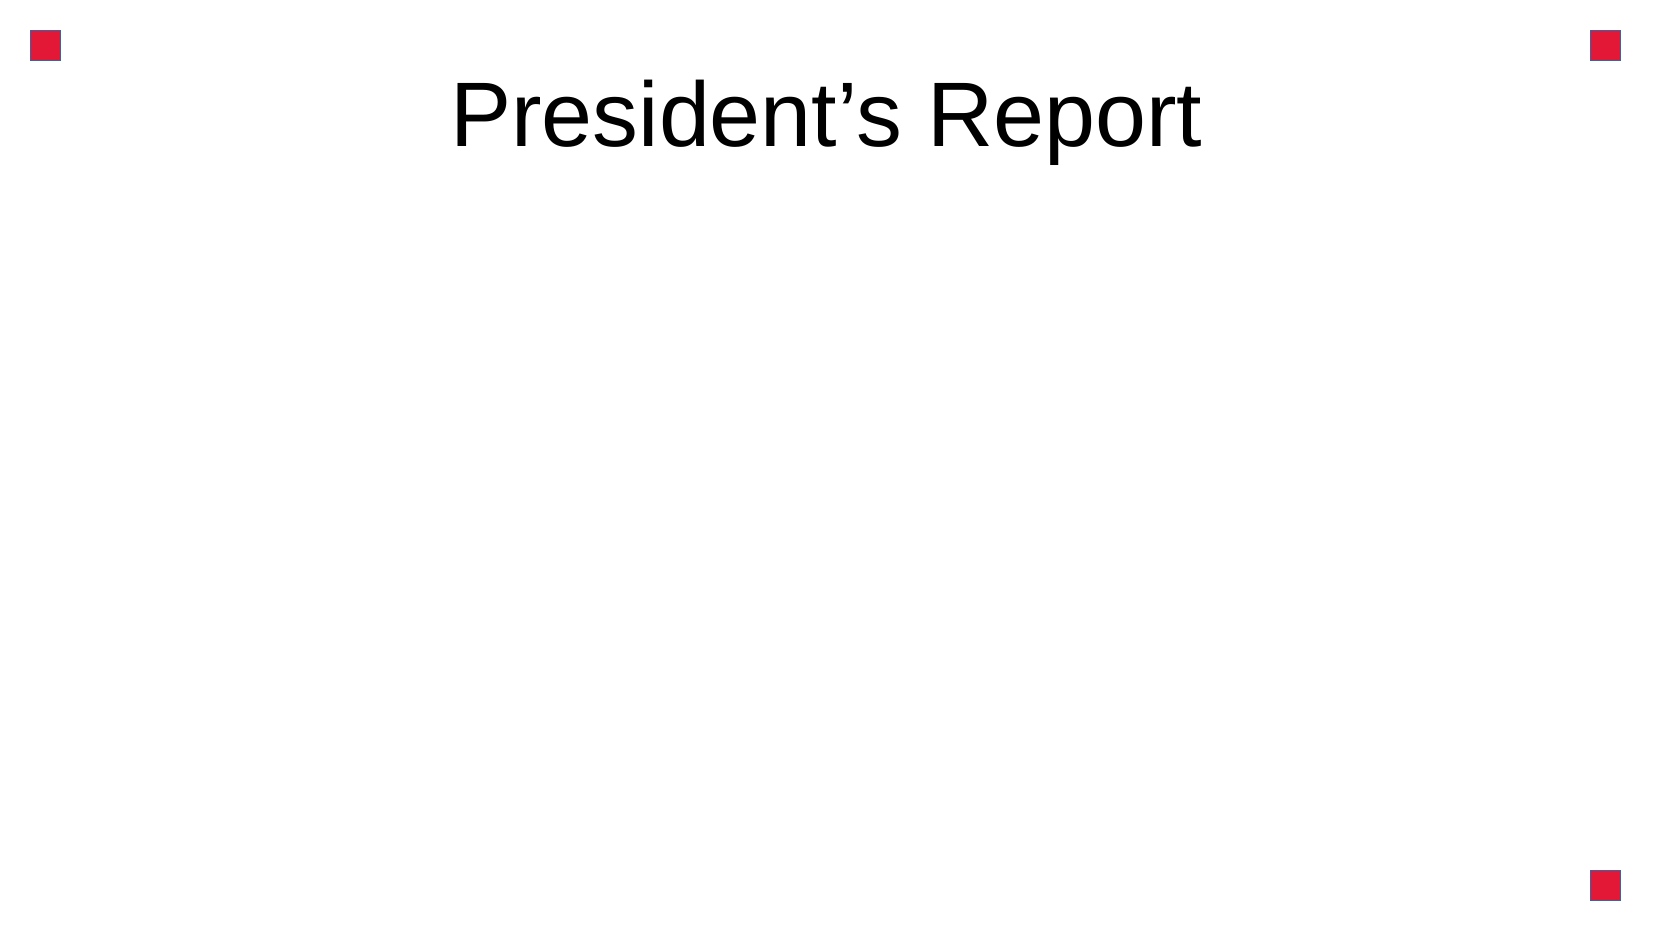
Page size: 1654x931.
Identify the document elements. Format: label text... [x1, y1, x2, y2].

title President’s Report [82, 37, 1571, 193]
